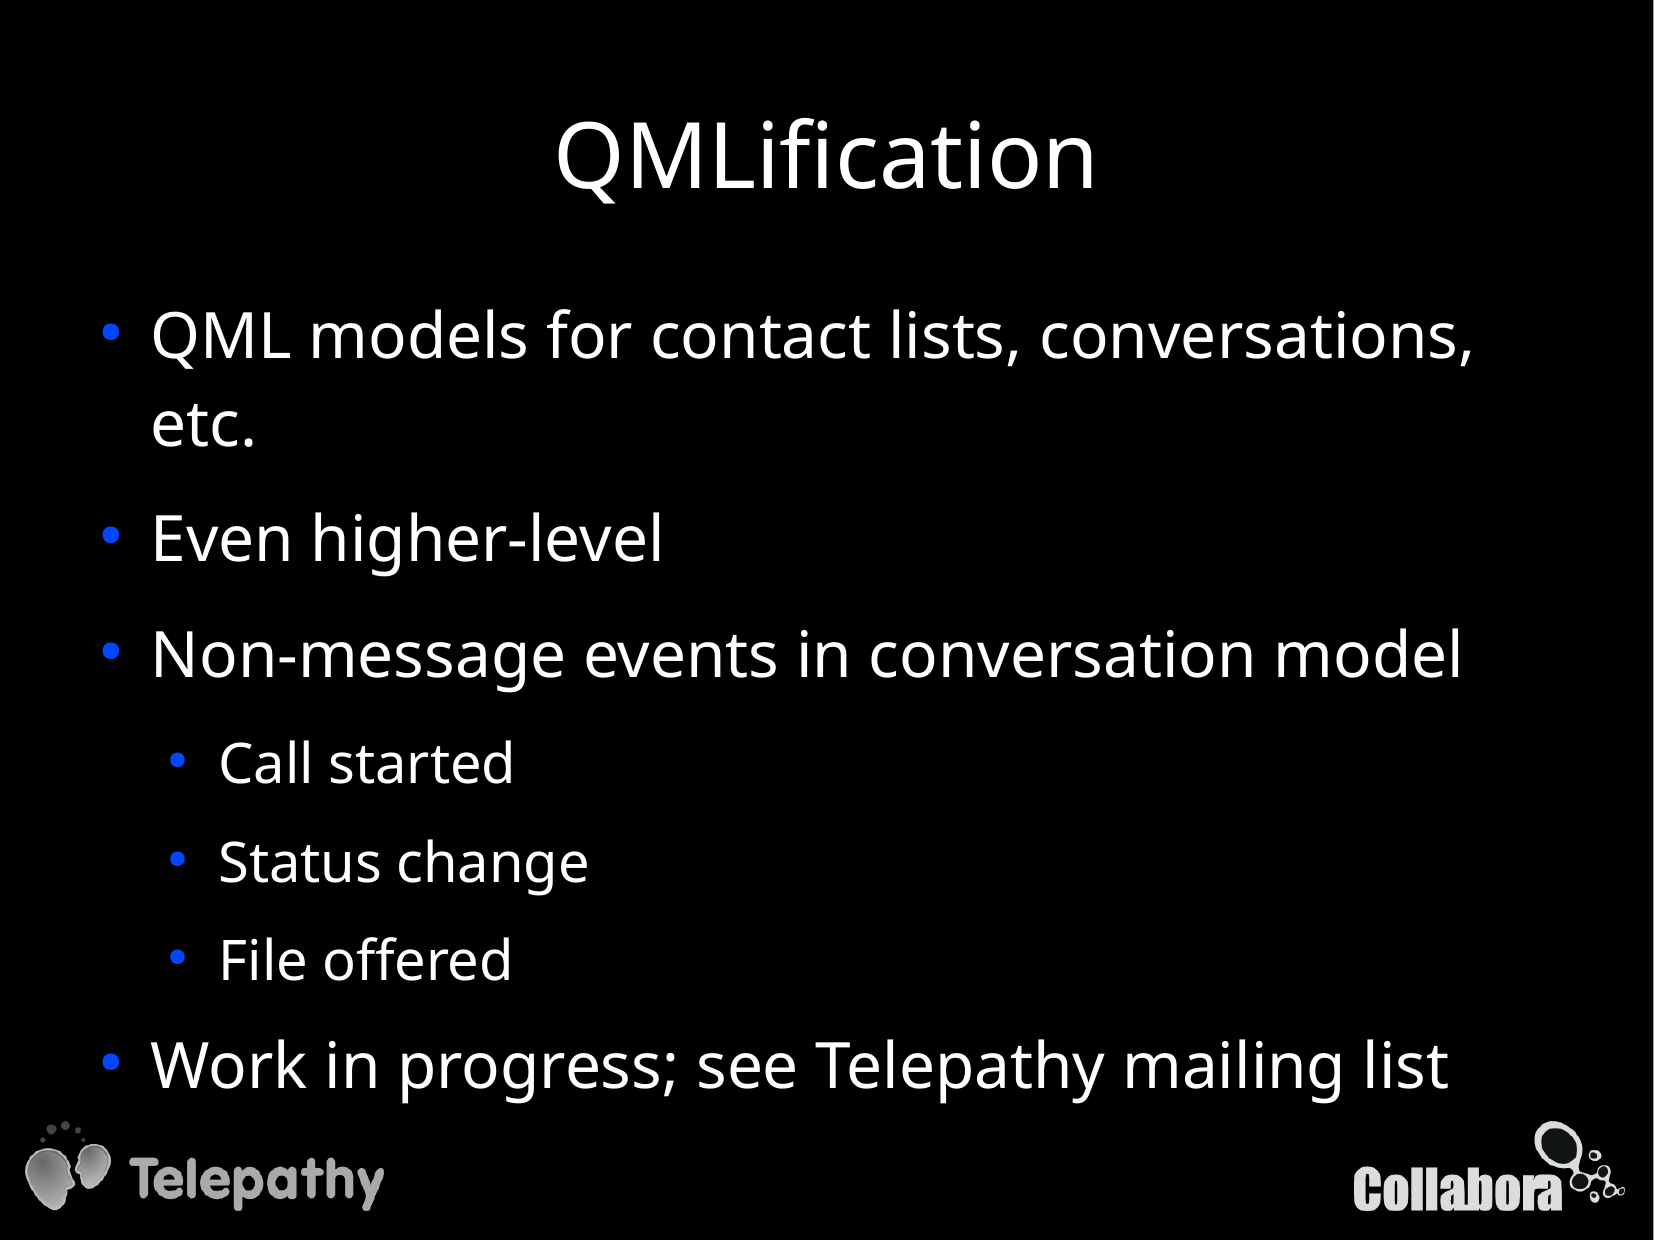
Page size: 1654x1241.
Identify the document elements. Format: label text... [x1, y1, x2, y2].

list QML models for contact lists, conversations, etc. Even higher-level Non-message events in conversation model Call started Status change File offered Work in progress; see Telepathy mailing list [82, 290, 1571, 1109]
title QMLification [82, 49, 1571, 257]
picture [1354, 1121, 1625, 1211]
picture [25, 1121, 384, 1211]
